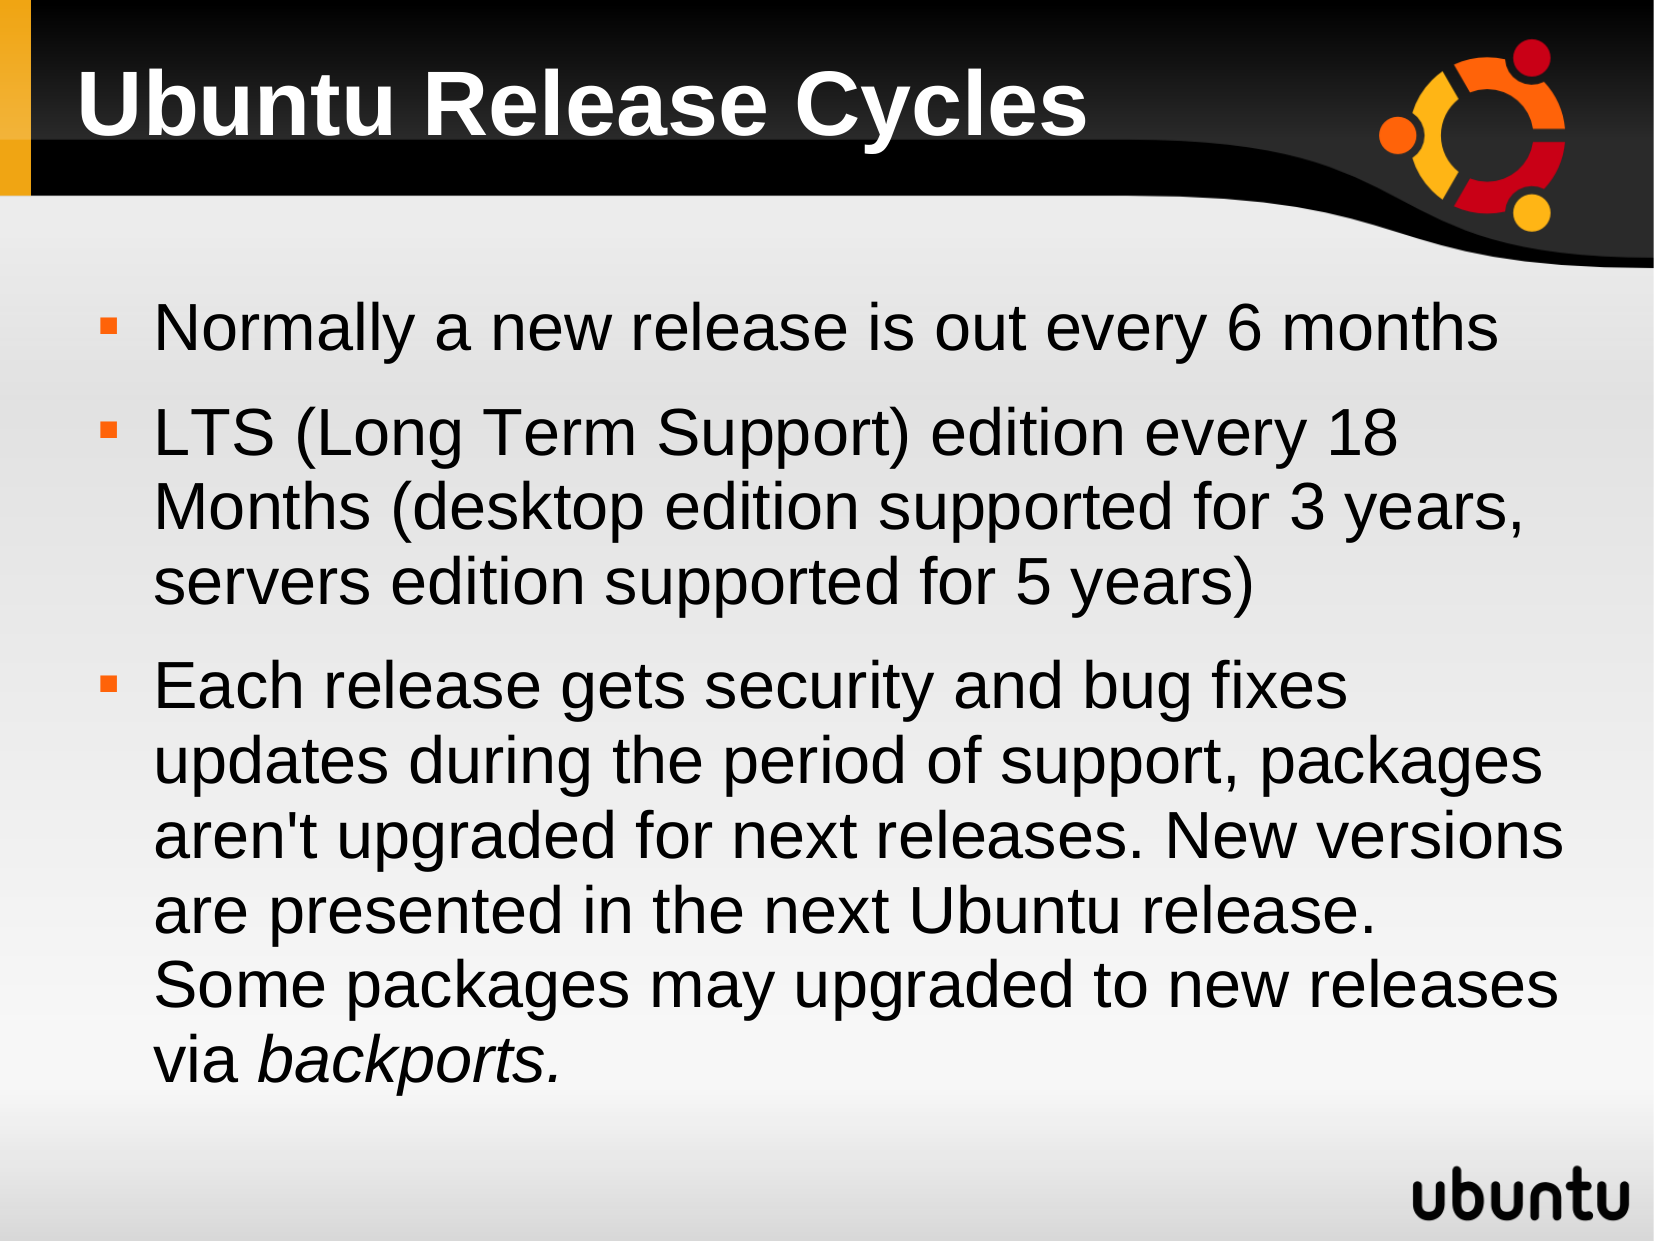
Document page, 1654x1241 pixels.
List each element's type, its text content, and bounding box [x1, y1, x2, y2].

list Normally a new release is out every 6 months LTS (Long Term Support) edition every 18 Months (desktop edition supported for 3 years, servers edition supported for 5 years) Each release gets security and bug fixes updates during the period of support, packages aren't upgraded for next releases. New versions are presented in the next Ubuntu release. Some packages may upgraded to new releases via backports. [82, 290, 1571, 1097]
picture [0, 0, 1654, 1241]
title Ubuntu Release Cycles [76, 7, 1565, 200]
